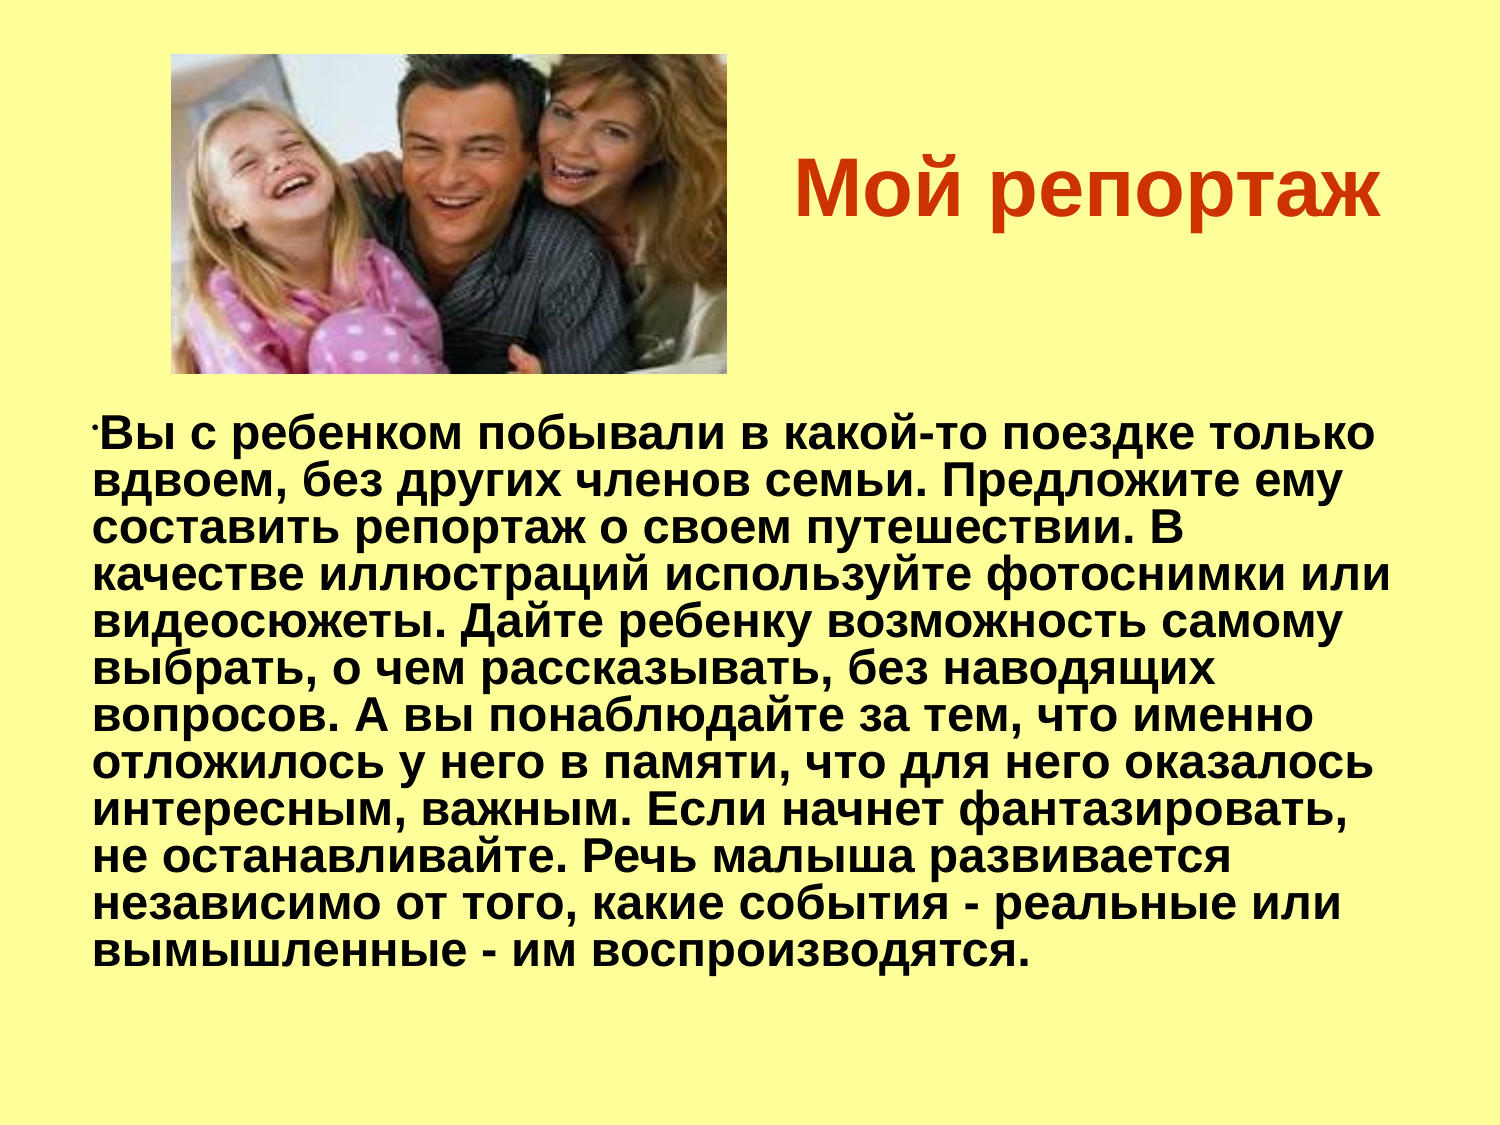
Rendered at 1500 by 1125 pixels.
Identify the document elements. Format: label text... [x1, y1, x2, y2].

list Вы с ребенком побывали в какой-то поездке только вдвоем, без других членов семьи. Предложите ему составить репортаж о своем путешествии. В качестве иллюстраций используйте фотоснимки или видеосюжеты. Дайте ребенку возможность самому выбрать, о чем рассказывать, без наводящих вопросов. А вы понаблюдайте за тем, что именно отложилось у него в памяти, что для него оказалось интересным, важным. Если начнет фантазировать, не останавливайте. Речь малыша развивается независимо от того, какие события - реальные или вымышленные - им воспроизводятся. [76, 404, 1427, 1125]
title Мой репортаж [727, 125, 1449, 313]
picture [171, 54, 727, 374]
